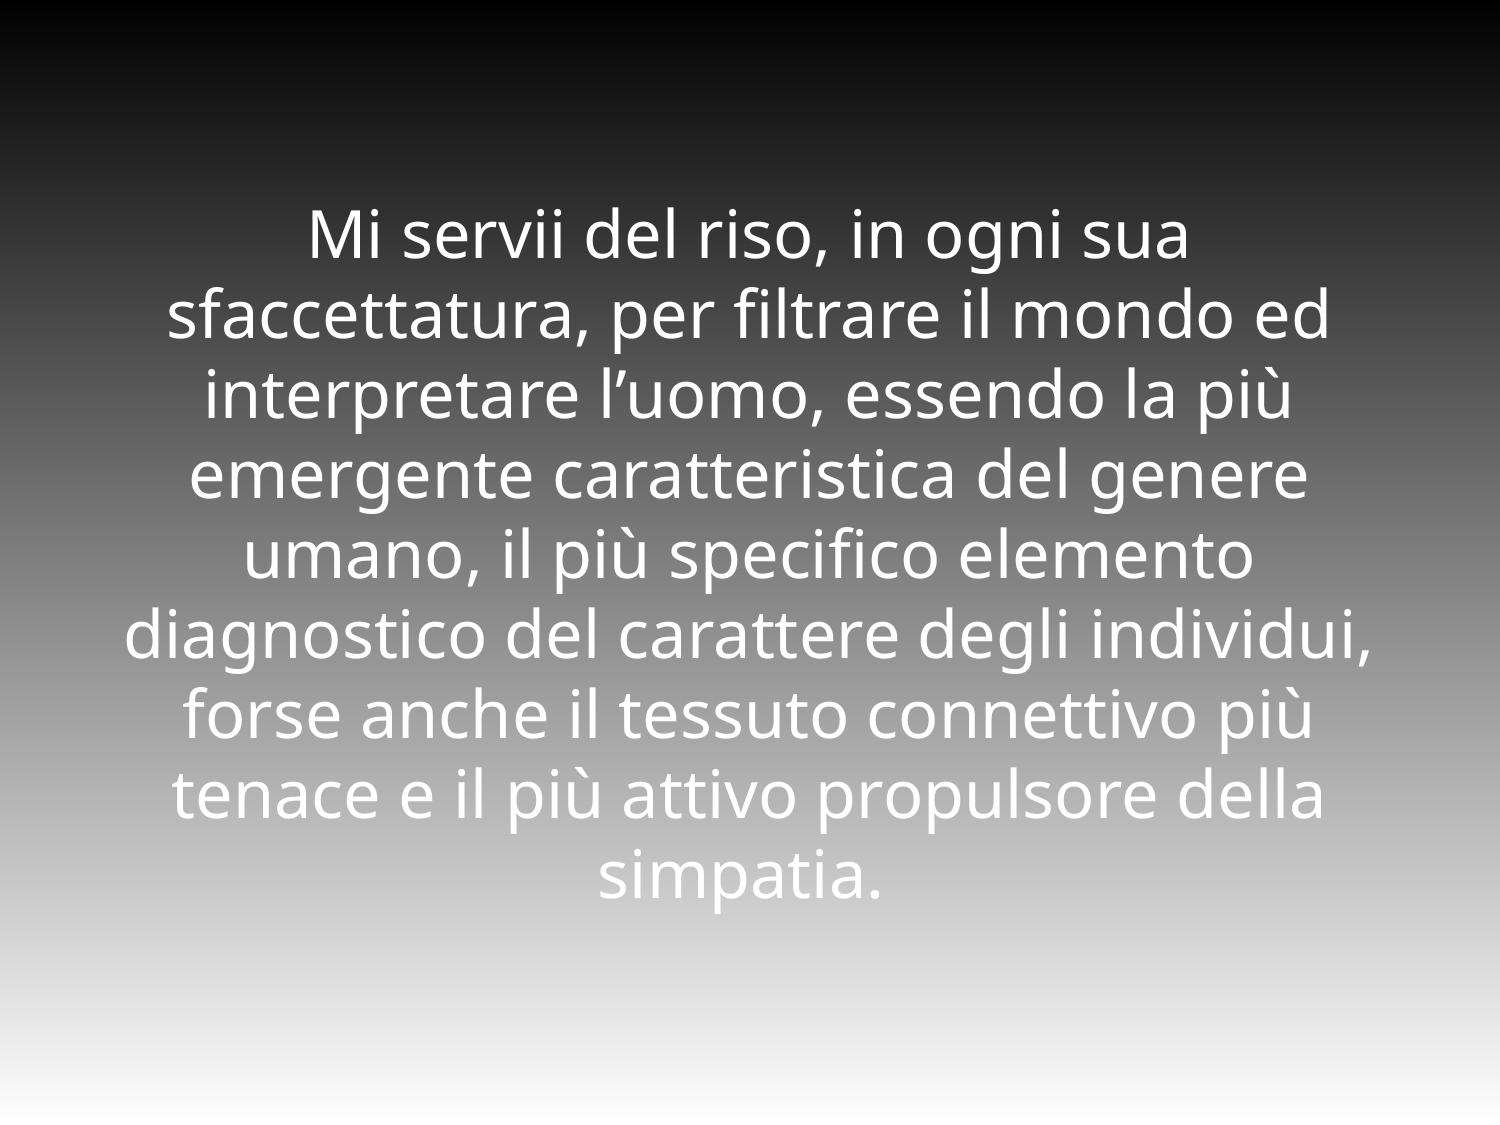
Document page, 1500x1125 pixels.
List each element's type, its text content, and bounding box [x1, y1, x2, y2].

list Mi servii del riso, in ogni sua sfaccettatura, per filtrare il mondo ed interpretare l’uomo, essendo la più emergente caratteristica del genere umano, il più specifico elemento diagnostico del carattere degli individui, forse anche il tessuto connettivo più tenace e il più attivo propulsore della simpatia. [75, 184, 1425, 1005]
